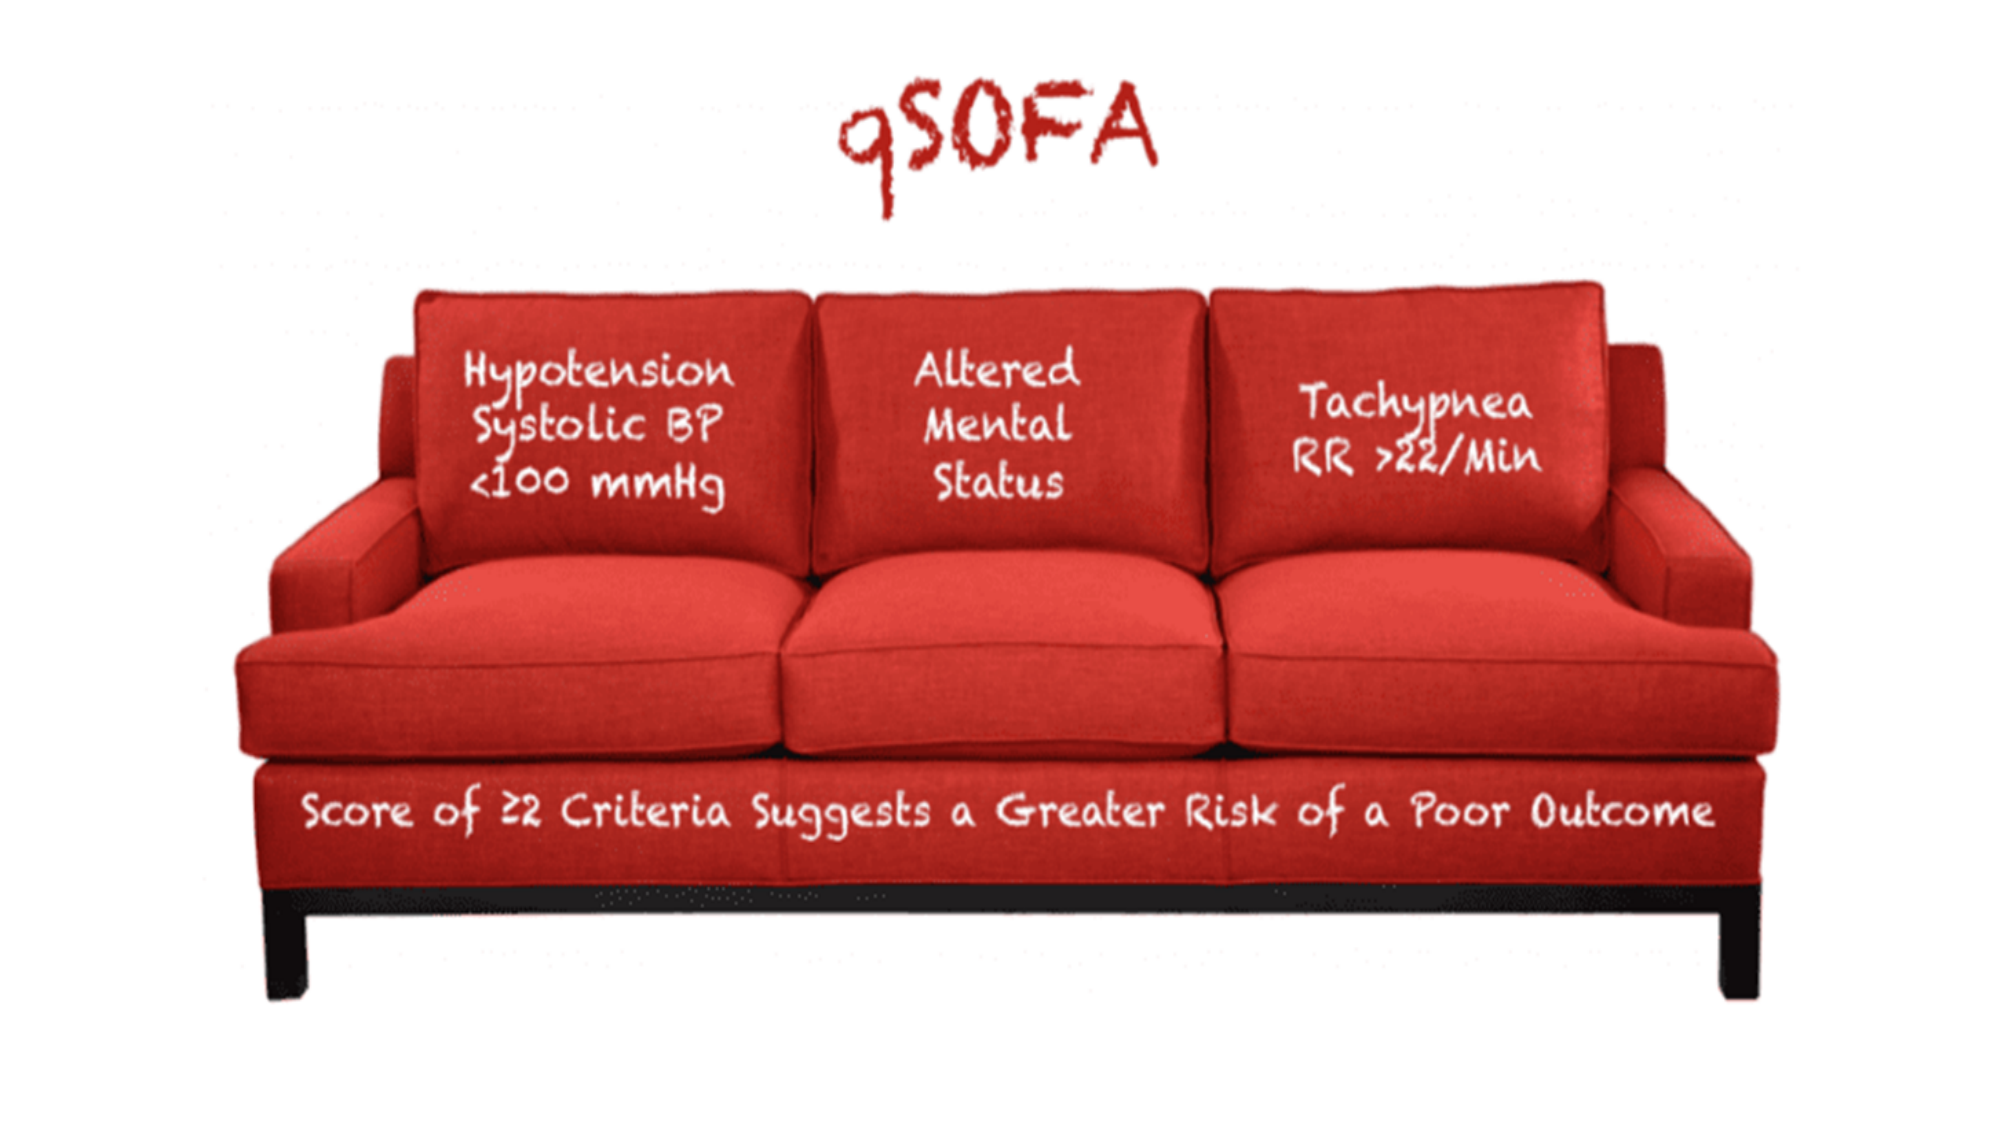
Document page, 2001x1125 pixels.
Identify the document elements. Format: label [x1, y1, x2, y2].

picture [193, 59, 1807, 1019]
